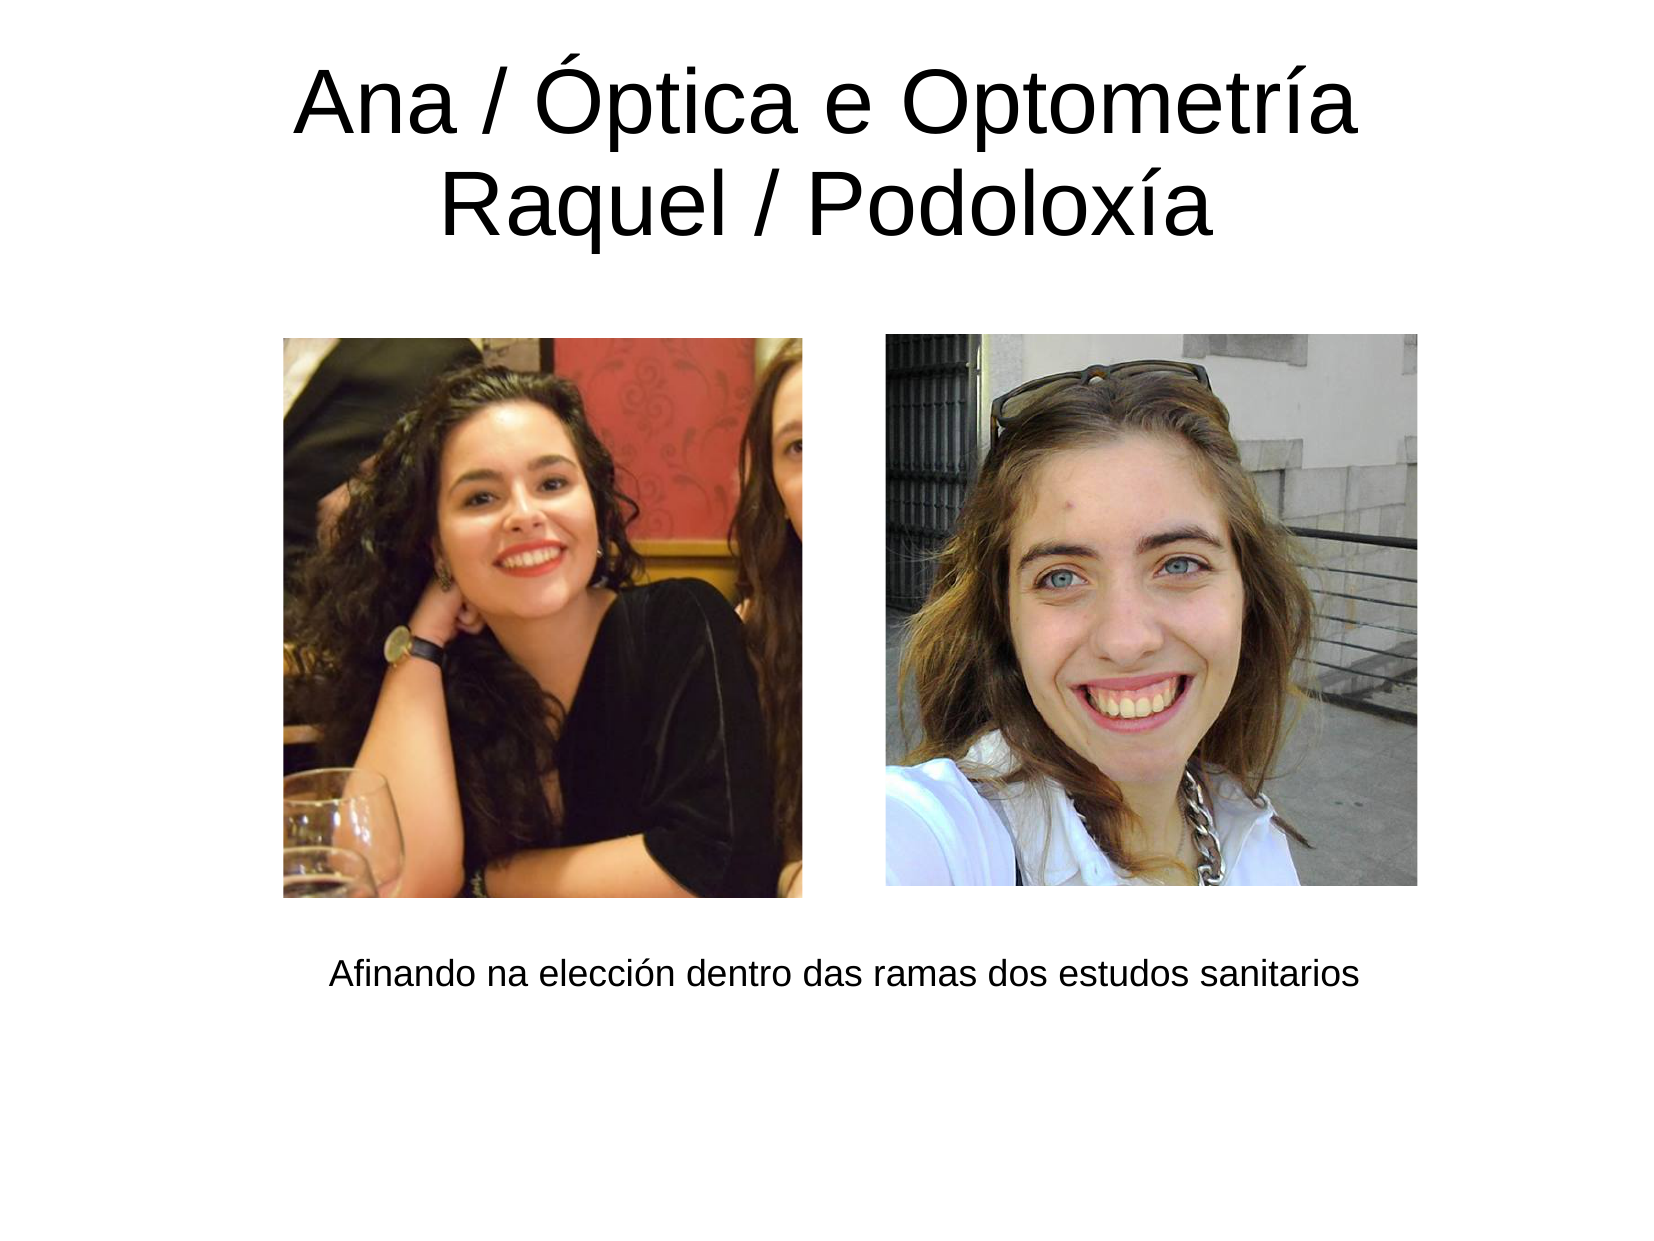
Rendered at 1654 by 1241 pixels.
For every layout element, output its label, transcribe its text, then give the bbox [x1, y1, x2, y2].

text_box Afinando na elección dentro das ramas dos estudos sanitarios [200, 944, 1489, 1002]
title Ana / Óptica e Optometría Raquel / Podoloxía [82, 49, 1571, 257]
picture [885, 334, 1418, 886]
picture [283, 338, 803, 898]
